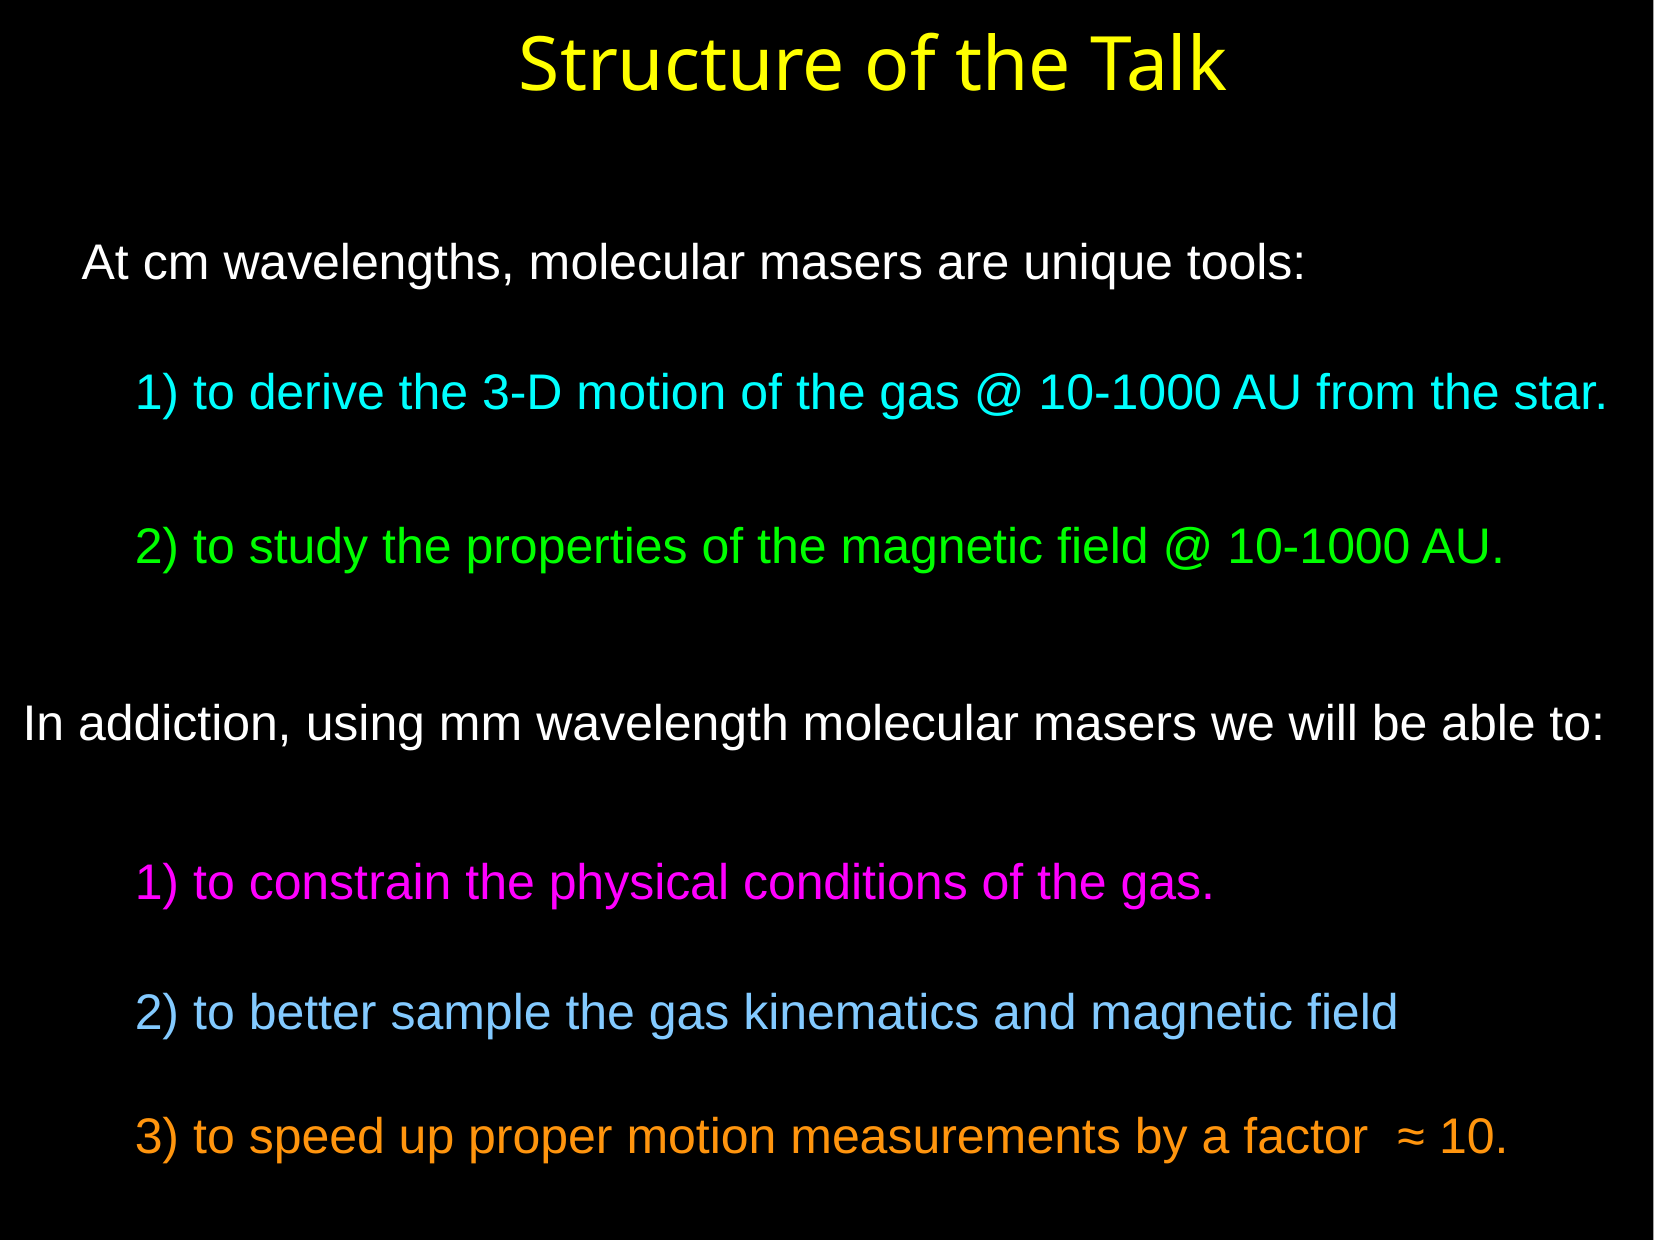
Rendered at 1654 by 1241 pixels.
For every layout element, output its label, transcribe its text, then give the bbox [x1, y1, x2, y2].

text_box 1) to constrain the physical conditions of the gas. [120, 819, 1231, 891]
text_box In addiction, using mm wavelength molecular masers we will be able to: [7, 659, 1621, 731]
text_box 3) to speed up proper motion measurements by a factor ≈ 10. [120, 1073, 1524, 1145]
text_box 2) to study the properties of the magnetic field @ 10-1000 AU. [120, 482, 1549, 554]
text_box At cm wavelengths, molecular masers are unique tools: [66, 199, 1323, 271]
text_box Structure of the Talk [504, 2, 1366, 106]
text_box 1) to derive the 3-D motion of the gas @ 10-1000 AU from the star. [120, 329, 1625, 401]
text_box 2) to better sample the gas kinematics and magnetic field [120, 949, 1429, 1021]
